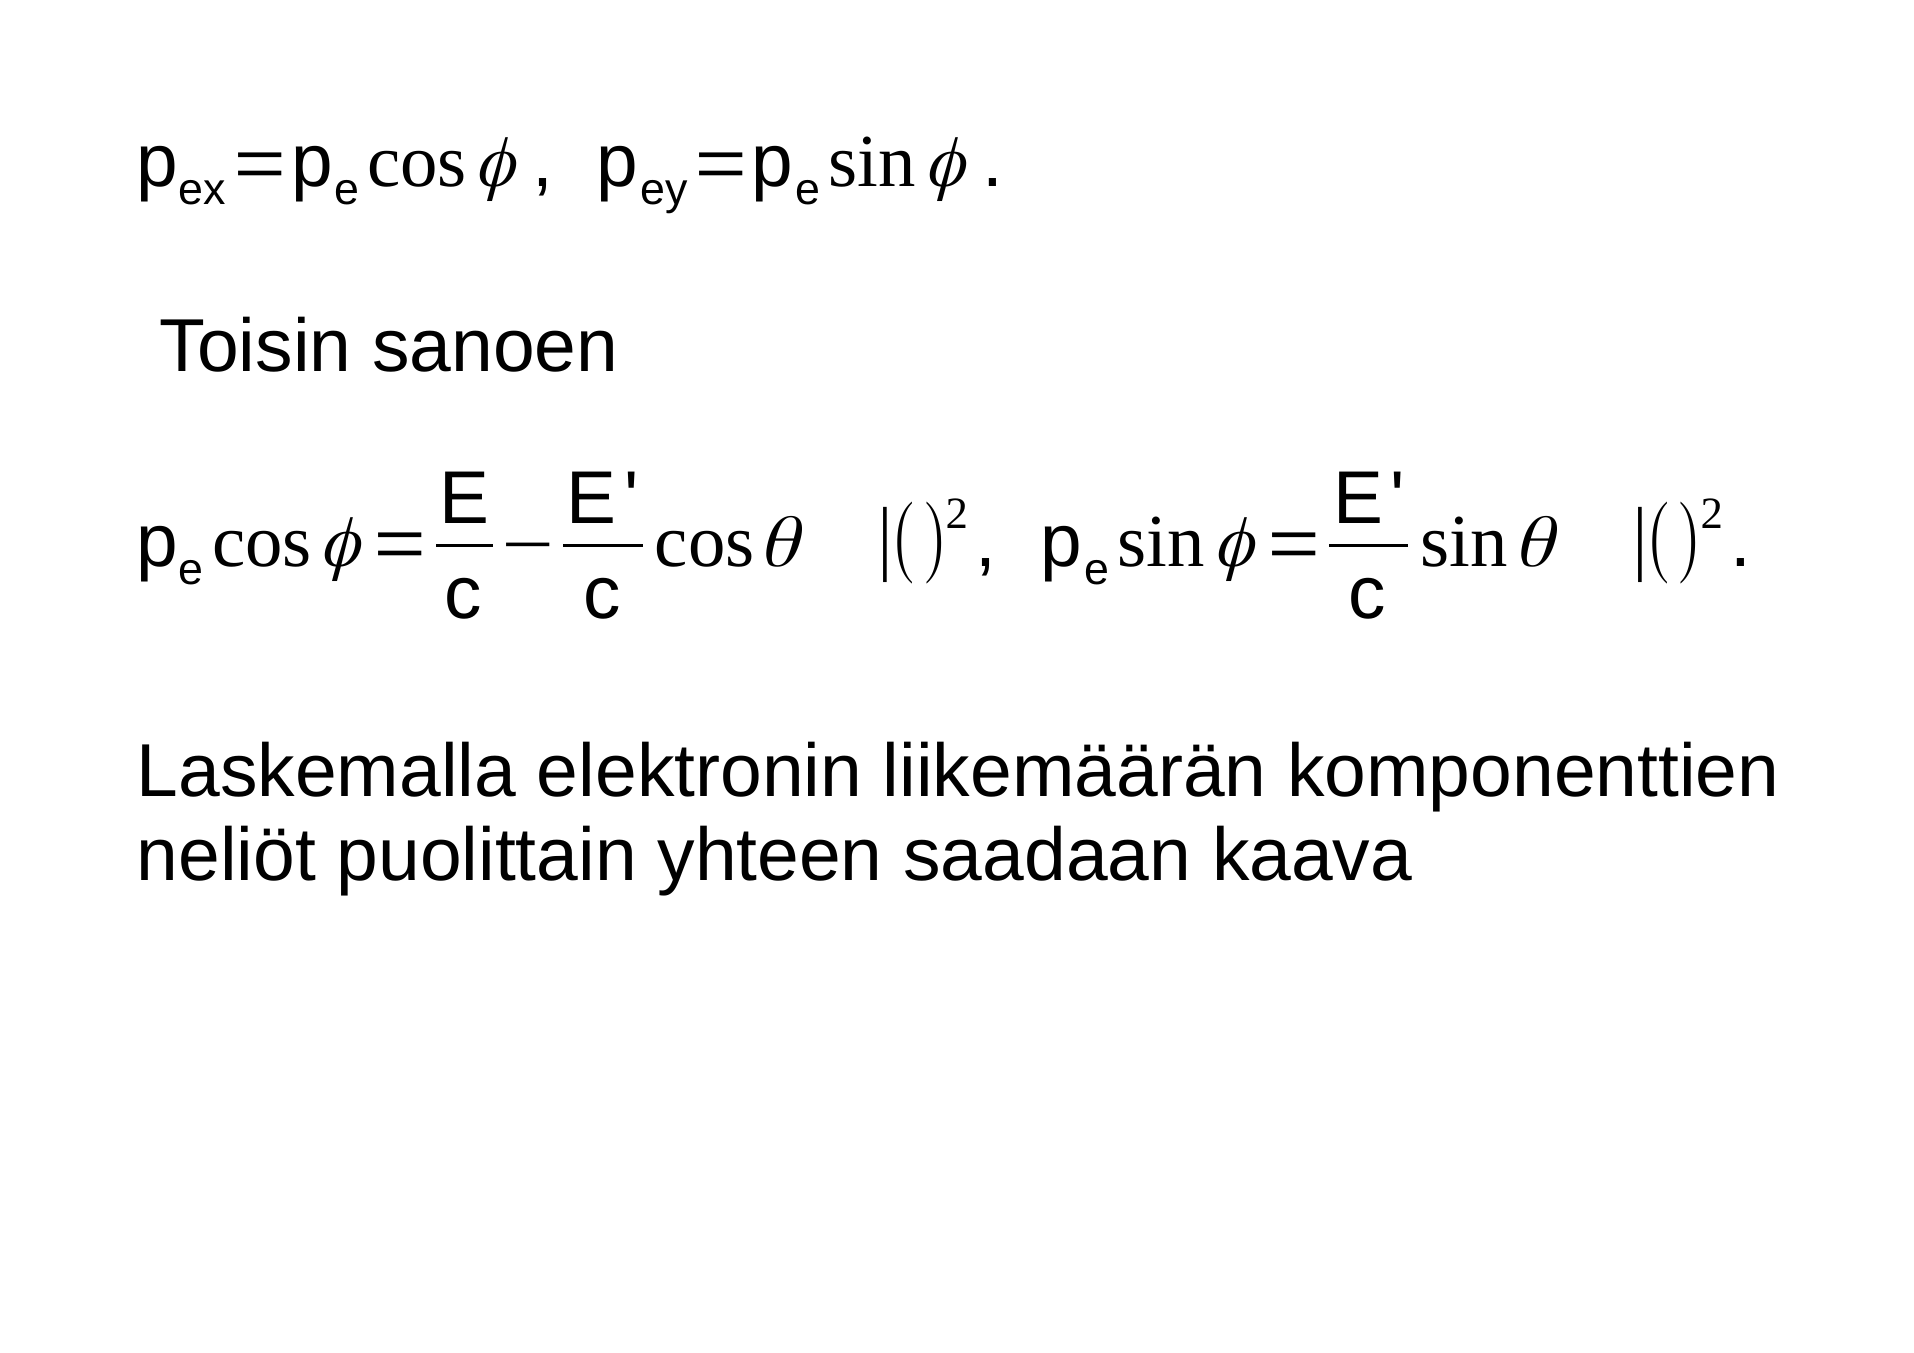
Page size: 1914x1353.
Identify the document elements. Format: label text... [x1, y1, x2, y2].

text_box Toisin sanoen [144, 296, 634, 396]
chart [129, 118, 1009, 215]
text_box Laskemalla elektronin liikemäärän komponenttien neliöt puolittain yhteen saadaan kaava [121, 721, 1900, 1013]
chart [129, 456, 1757, 635]
